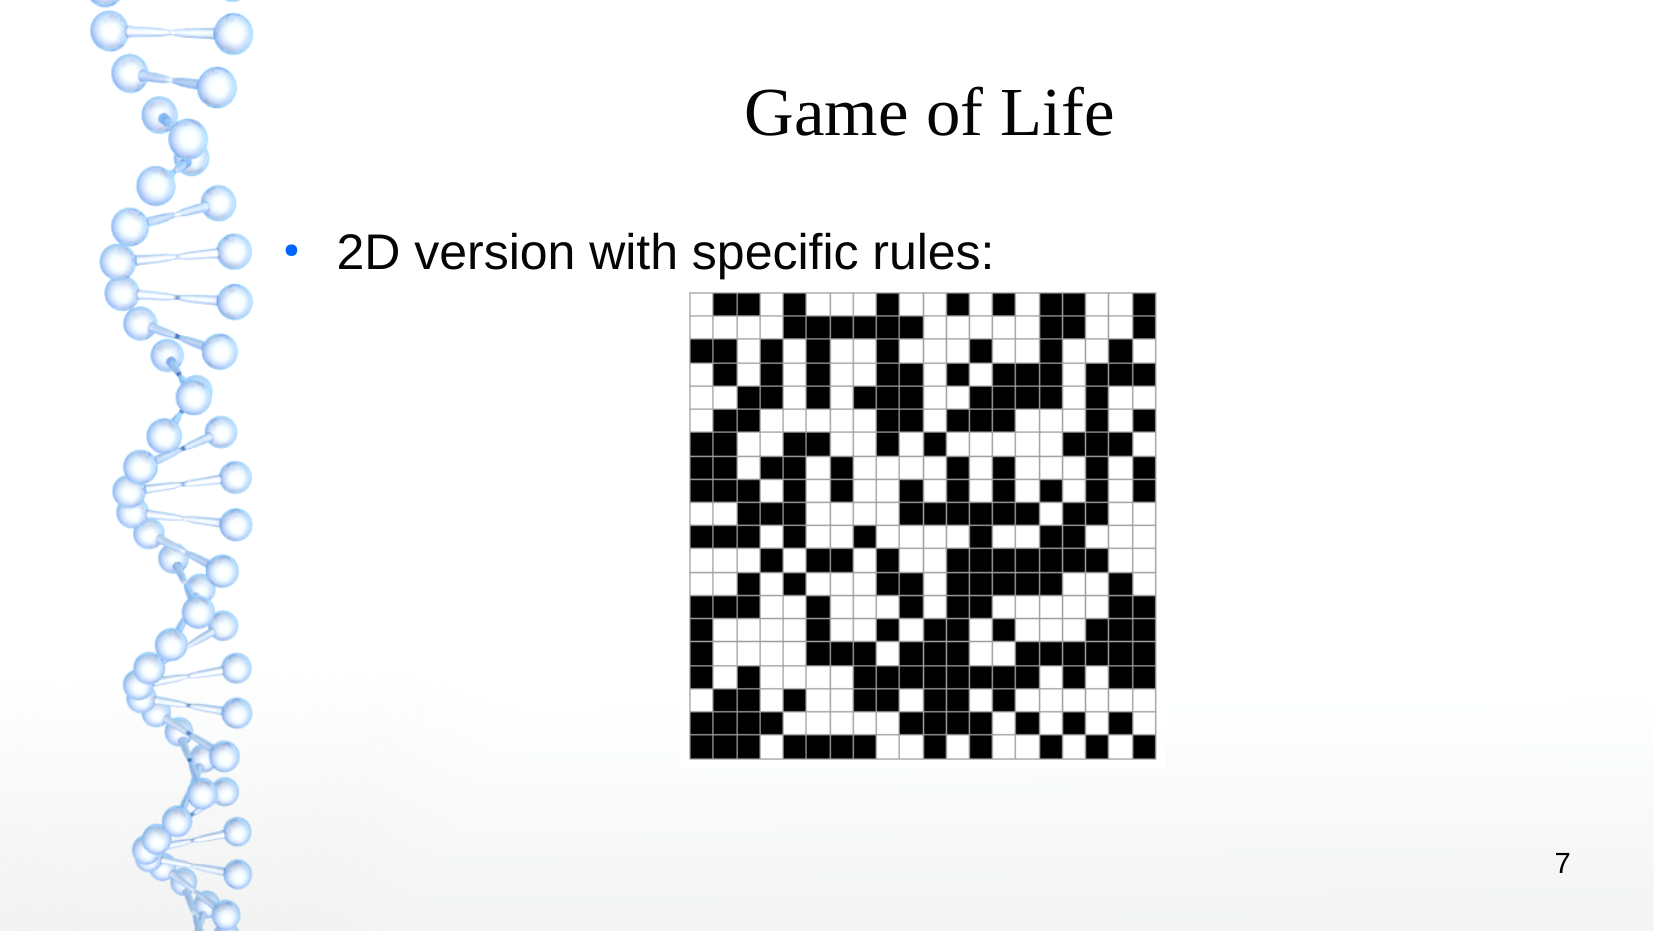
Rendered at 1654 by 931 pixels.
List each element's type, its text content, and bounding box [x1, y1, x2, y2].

title Game of Life [265, 35, 1595, 189]
picture [0, 0, 1654, 931]
list 2D version with specific rules: [265, 224, 1595, 764]
